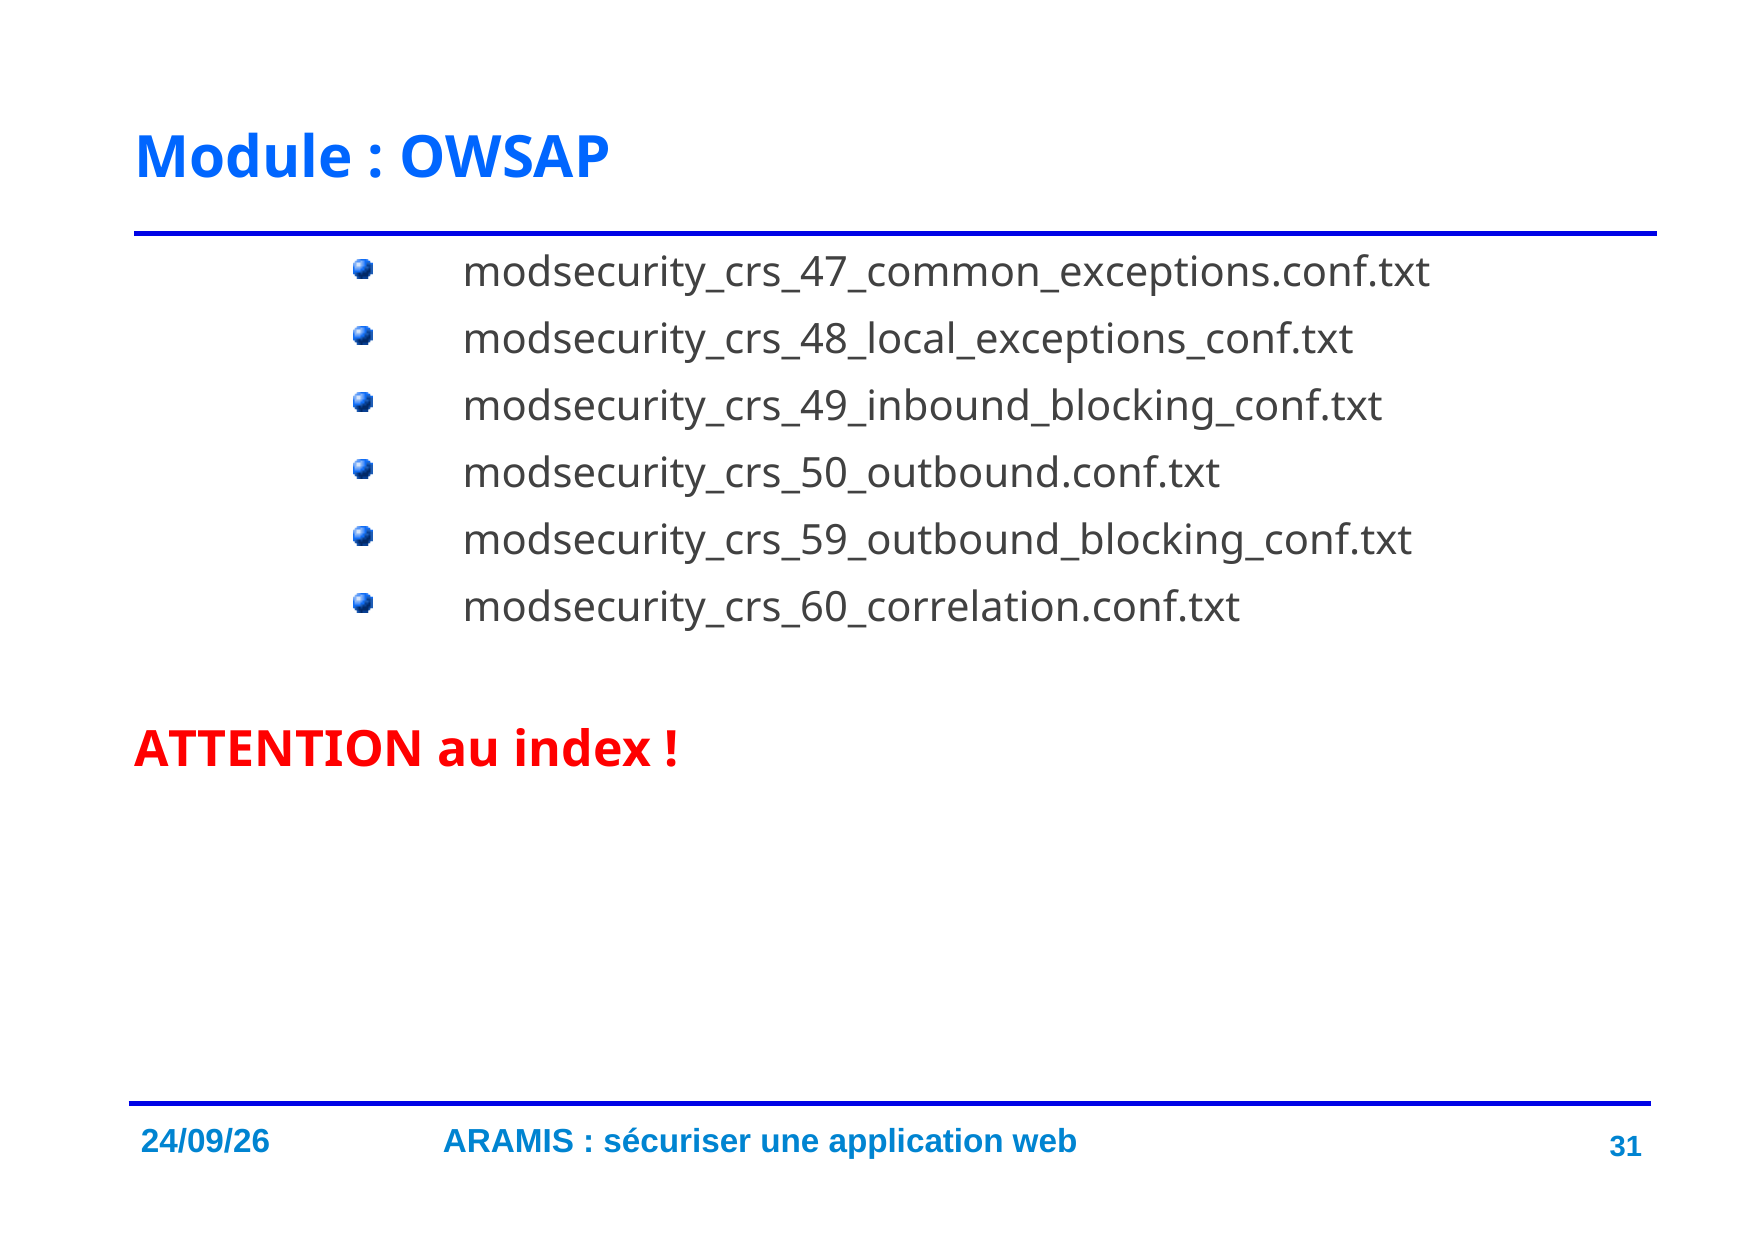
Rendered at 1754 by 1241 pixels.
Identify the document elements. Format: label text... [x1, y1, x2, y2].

title Module : OWSAP [134, 96, 1456, 222]
list modsecurity_crs_47_common_exceptions.conf.txt modsecurity_crs_48_local_exceptions_conf.txt modsecurity_crs_49_inbound_blocking_conf.txt modsecurity_crs_50_outbound.conf.txt modsecurity_crs_59_outbound_blocking_conf.txt modsecurity_crs_60_correlation.conf.txt ATTENTION au index ! [134, 245, 1657, 1092]
